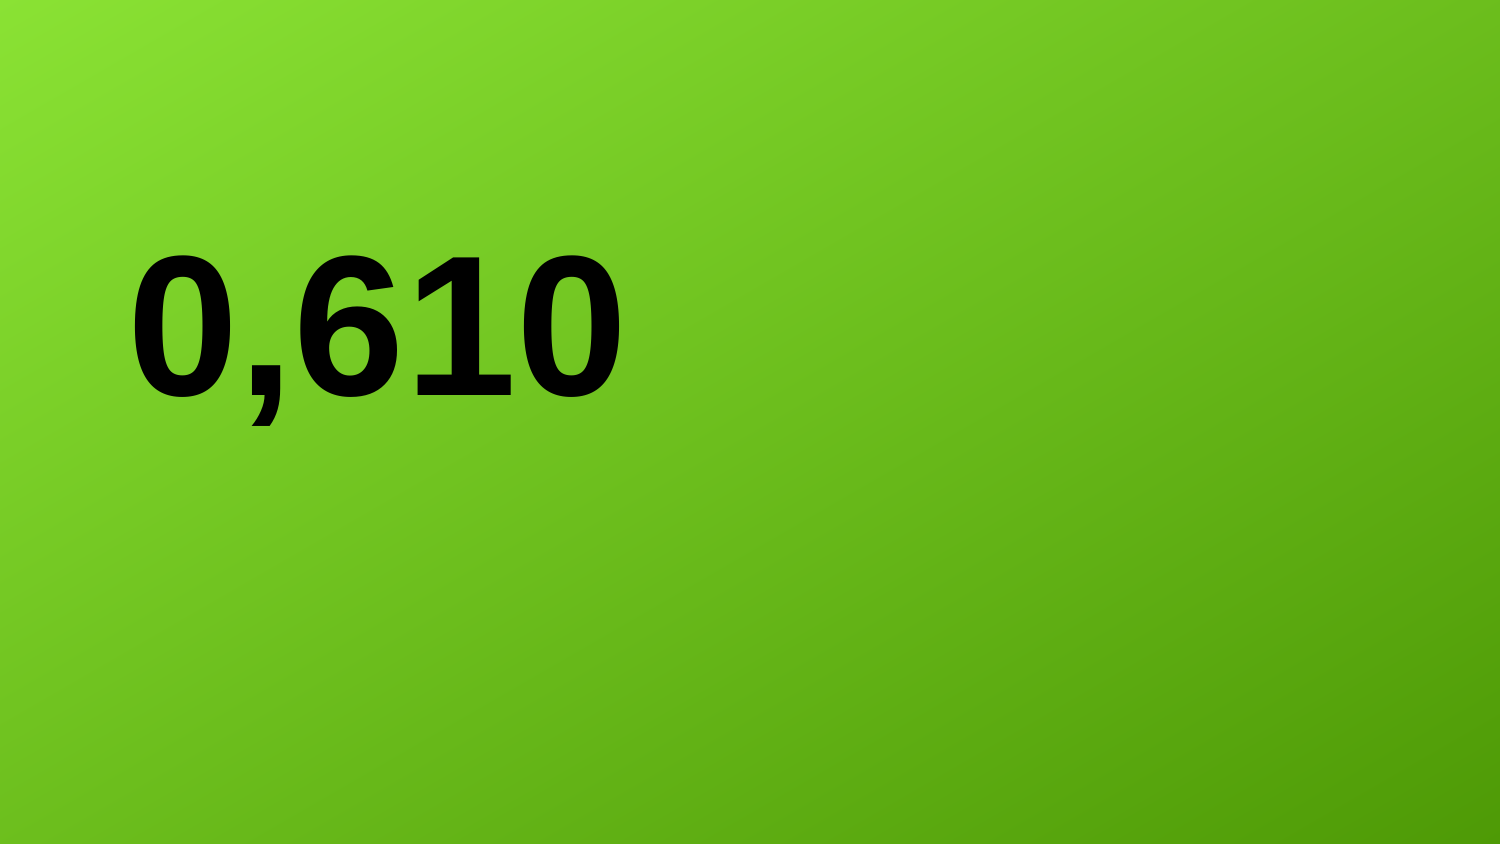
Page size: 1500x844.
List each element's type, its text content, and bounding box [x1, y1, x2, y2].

text_box 0,610 [112, 259, 1388, 450]
text_box 0,610 [329, 327, 369, 376]
text_box 0,610 [551, 277, 591, 375]
text_box 0,610 [162, 277, 202, 375]
